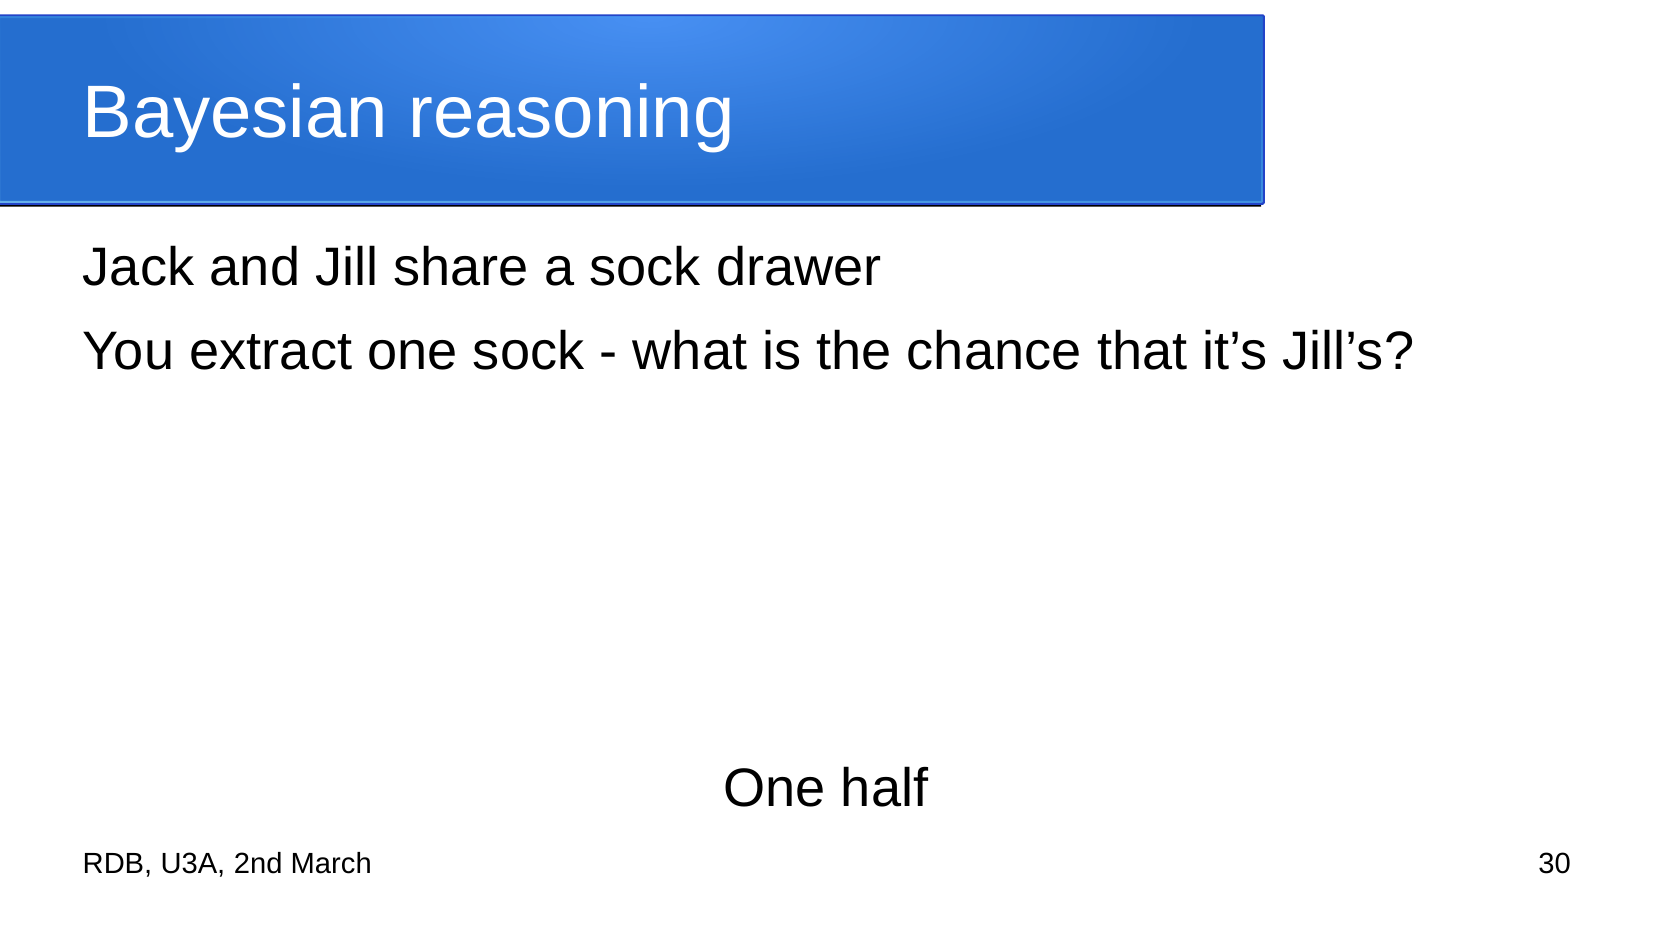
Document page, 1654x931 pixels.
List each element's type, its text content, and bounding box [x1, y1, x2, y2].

title Bayesian reasoning [82, 35, 1235, 189]
text_box One half [708, 750, 944, 826]
list Jack and Jill share a sock drawer You extract one sock - what is the chance that it’s Jill’s? [82, 236, 1571, 414]
